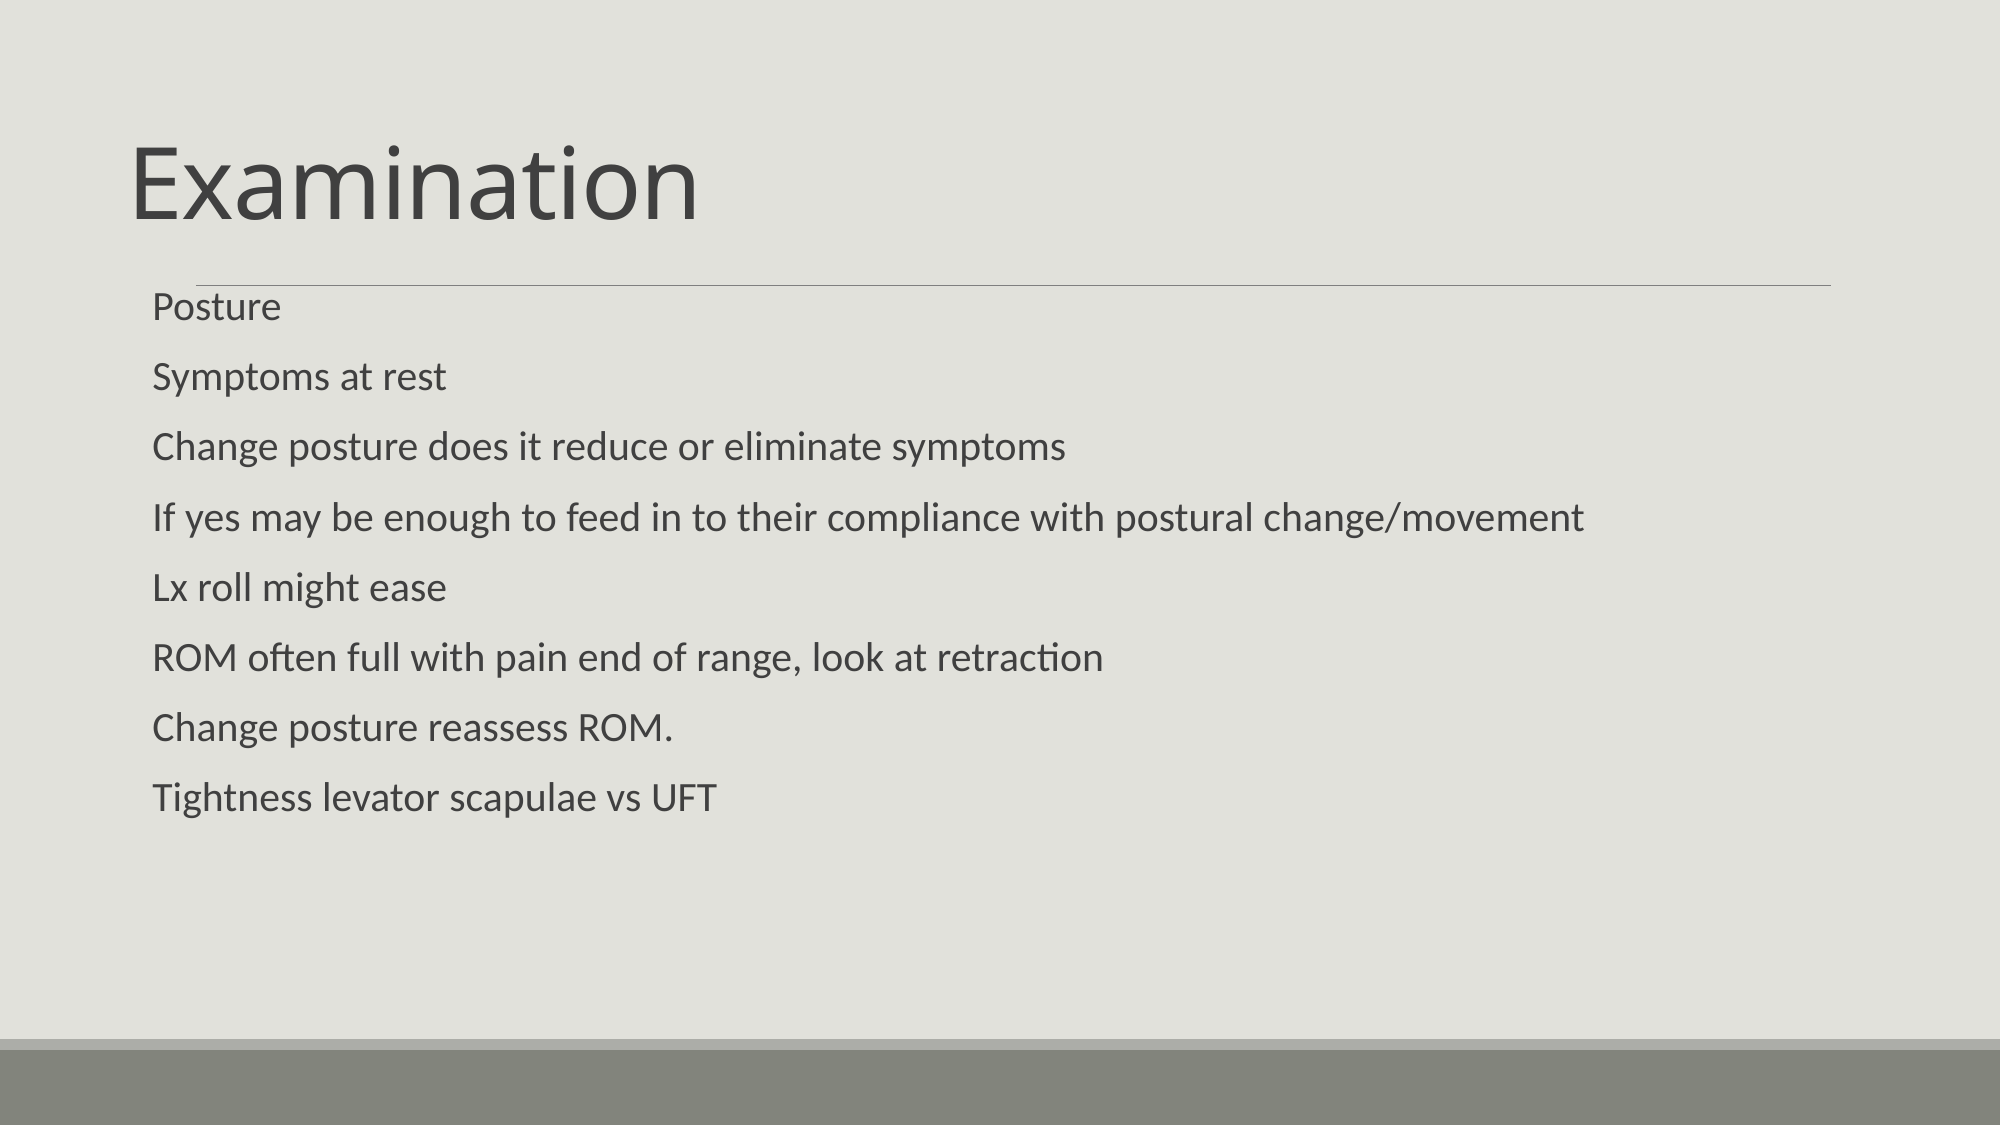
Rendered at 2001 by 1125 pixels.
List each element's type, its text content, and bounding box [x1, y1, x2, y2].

list Posture Symptoms at rest Change posture does it reduce or eliminate symptoms If yes may be enough to feed in to their compliance with postural change/movement Lx roll might ease ROM often full with pain end of range, look at retraction Change posture reassess ROM. Tightness levator scapulae vs UFT [137, 277, 1617, 1014]
title Examination [112, 47, 1831, 248]
